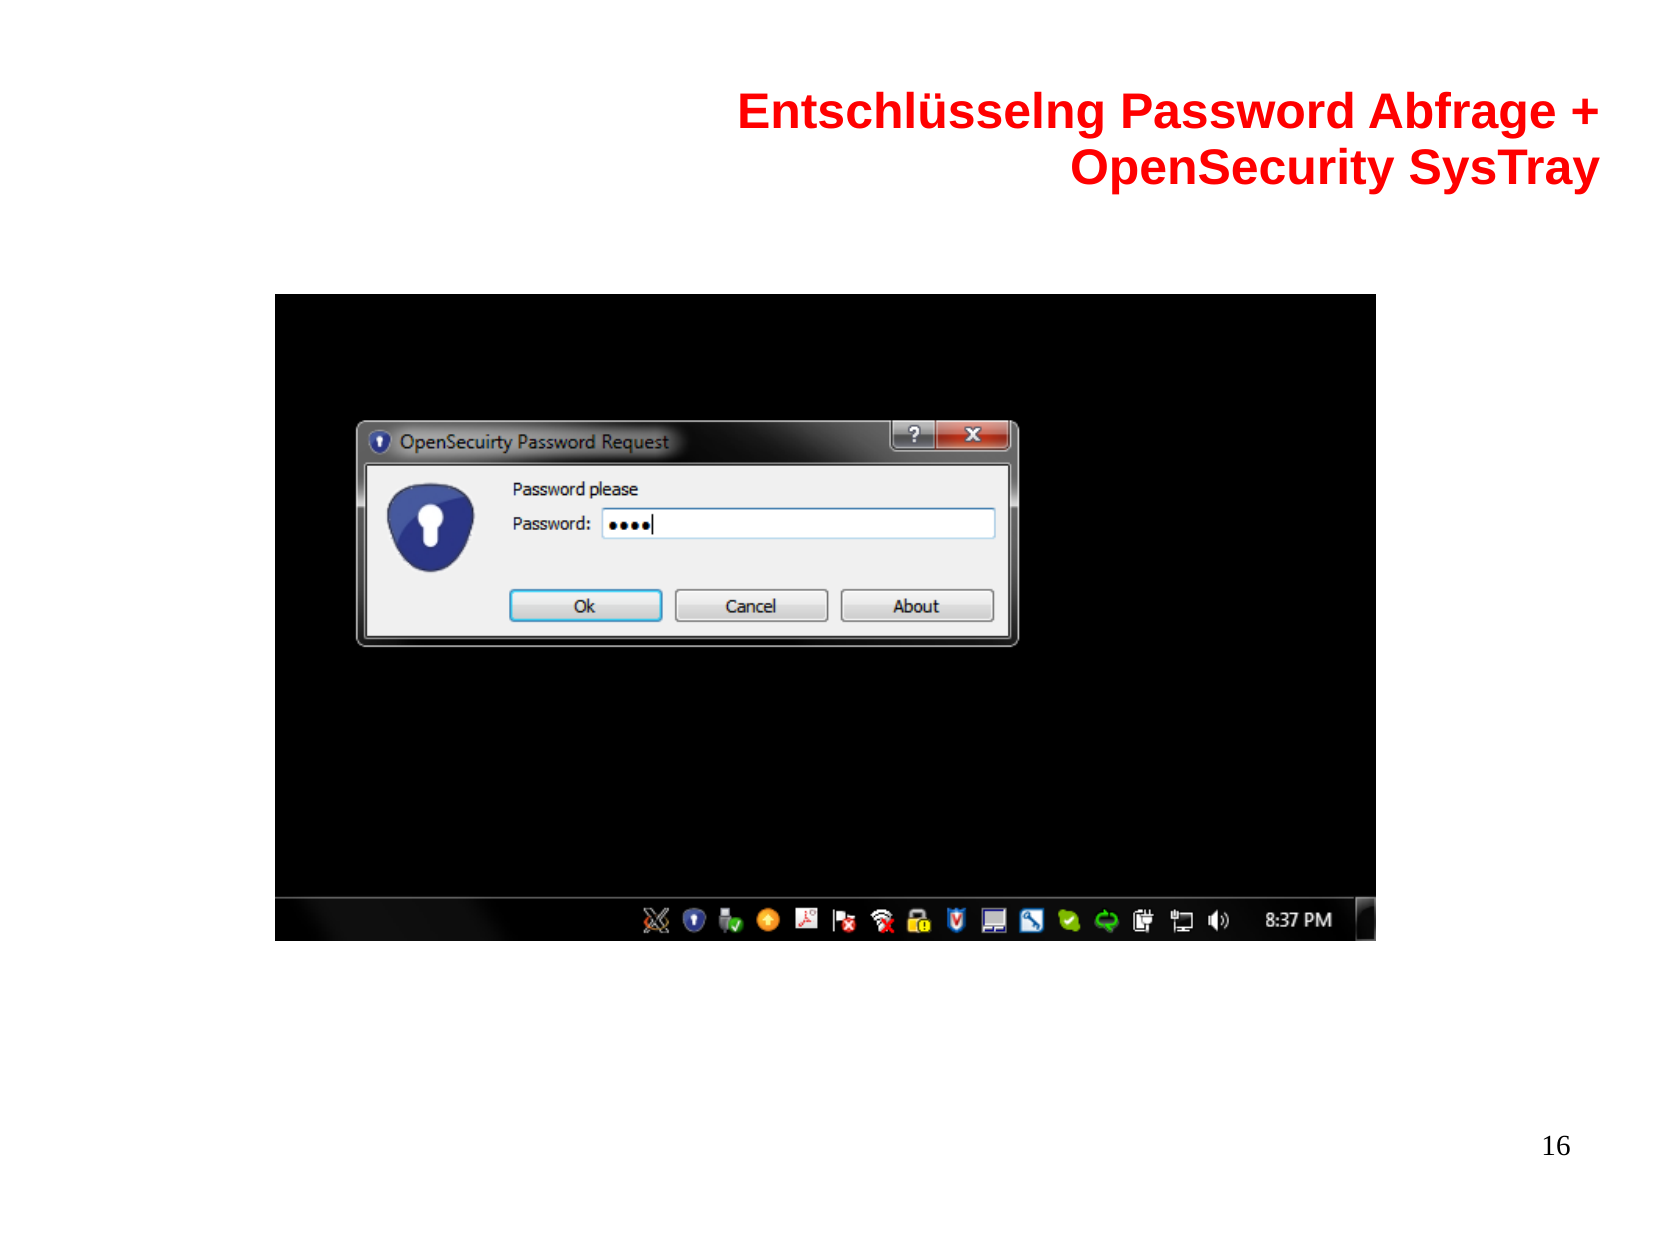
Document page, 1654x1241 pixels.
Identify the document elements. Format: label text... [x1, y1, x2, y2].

picture [275, 294, 1376, 941]
list Entschlüsselng Password Abfrage + OpenSecurity SysTray [501, 83, 1601, 266]
